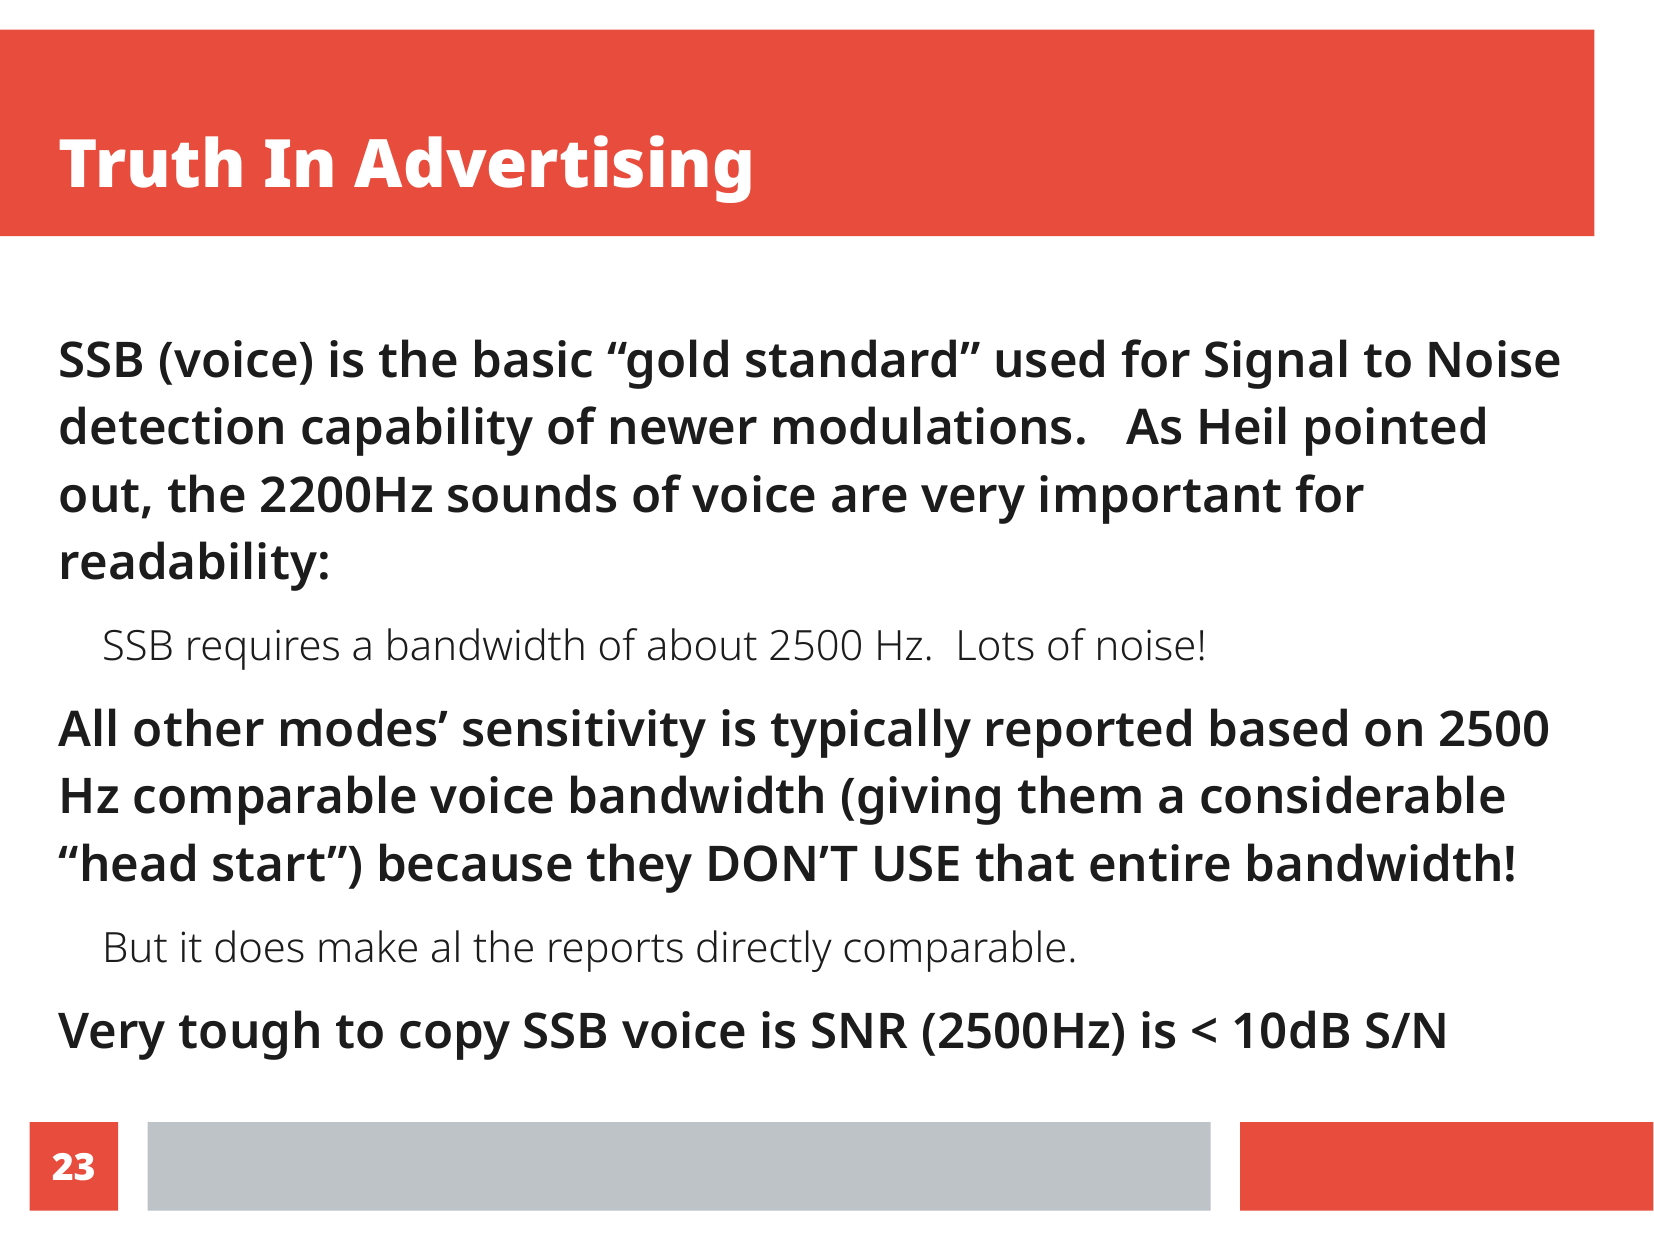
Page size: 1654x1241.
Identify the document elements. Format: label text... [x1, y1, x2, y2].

list SSB (voice) is the basic “gold standard” used for Signal to Noise detection capability of newer modulations. As Heil pointed out, the 2200Hz sounds of voice are very important for readability: SSB requires a bandwidth of about 2500 Hz. Lots of noise! All other modes’ sensitivity is typically reported based on 2500 Hz comparable voice bandwidth (giving them a considerable “head start”) because they DON’T USE that entire bandwidth! But it does make al the reports directly comparable. Very tough to copy SSB voice is SNR (2500Hz) is < 10dB S/N [59, 324, 1565, 1093]
title Truth In Advertising [59, 59, 1595, 207]
